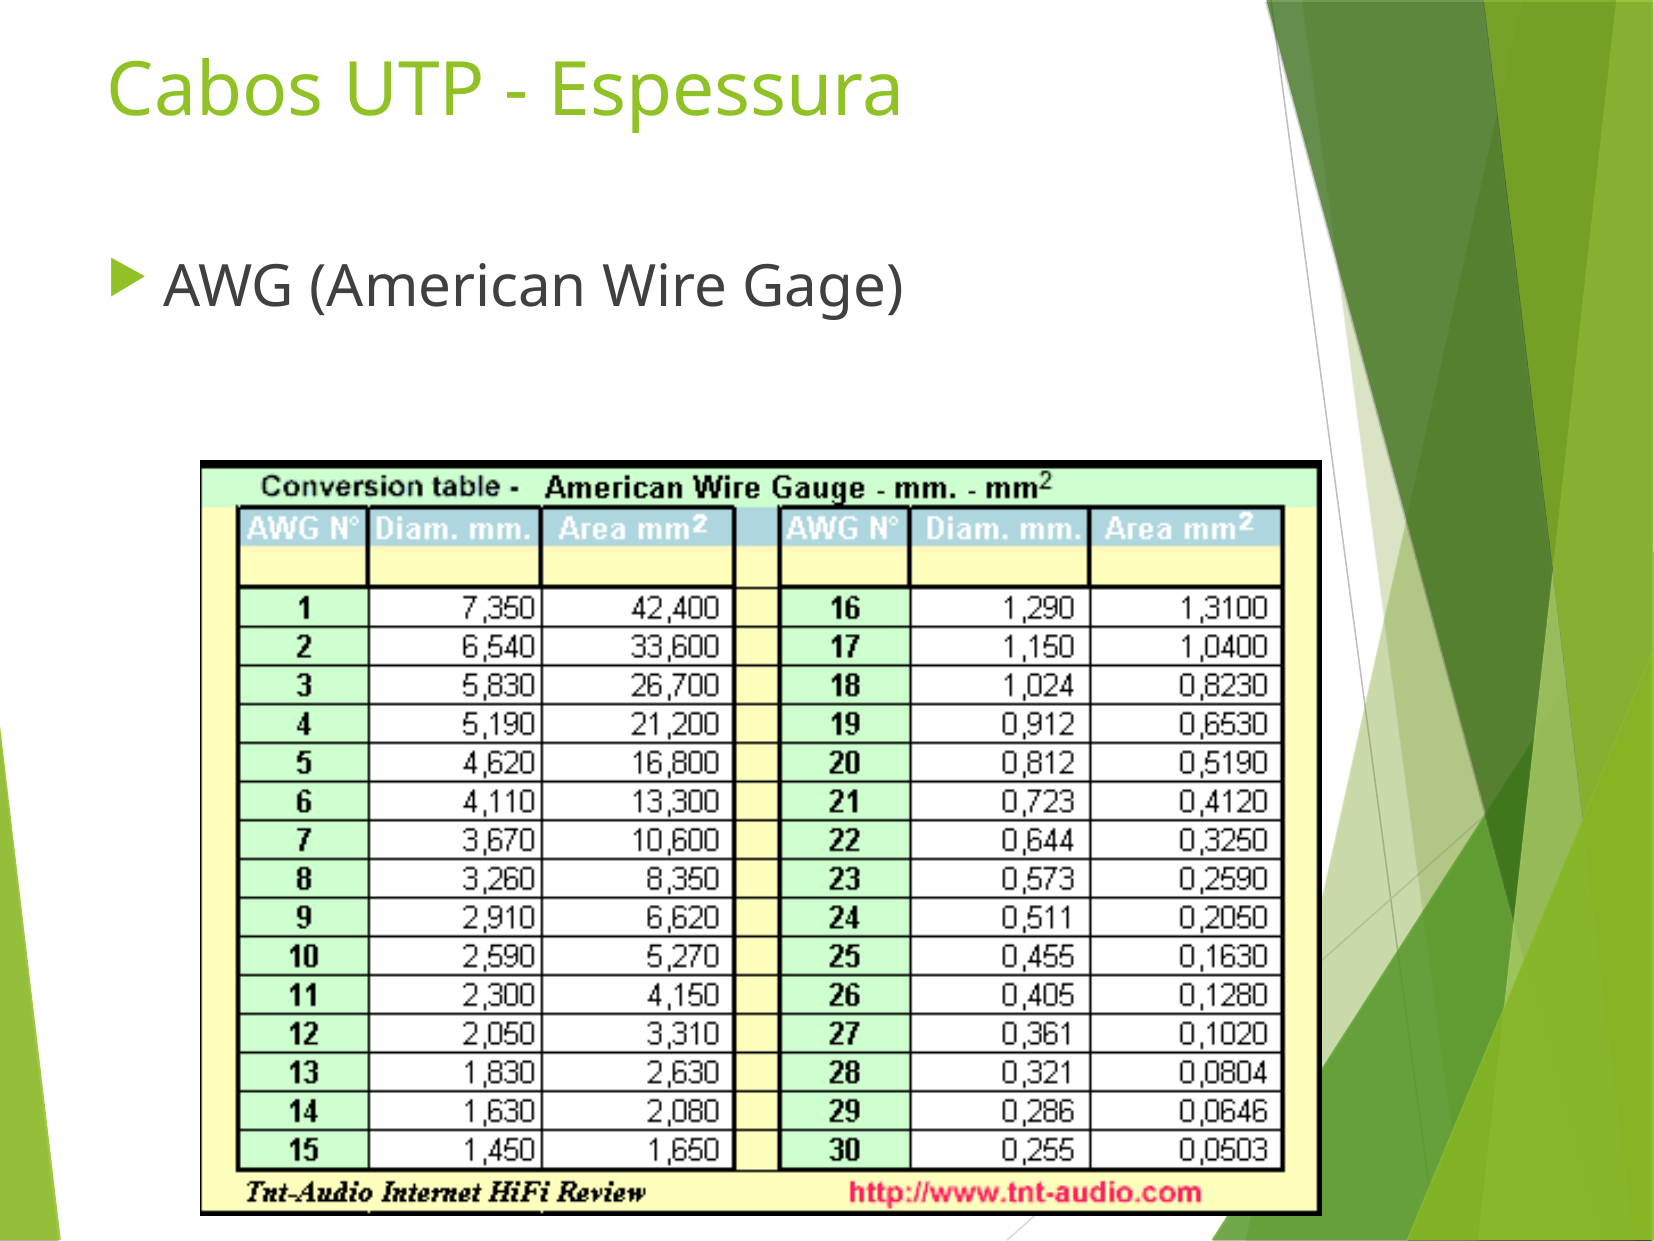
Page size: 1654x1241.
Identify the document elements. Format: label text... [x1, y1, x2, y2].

picture [200, 460, 1322, 1216]
title Cabos UTP - Espessura [91, 33, 1595, 273]
list AWG (American Wire Gage) [91, 240, 1381, 1173]
